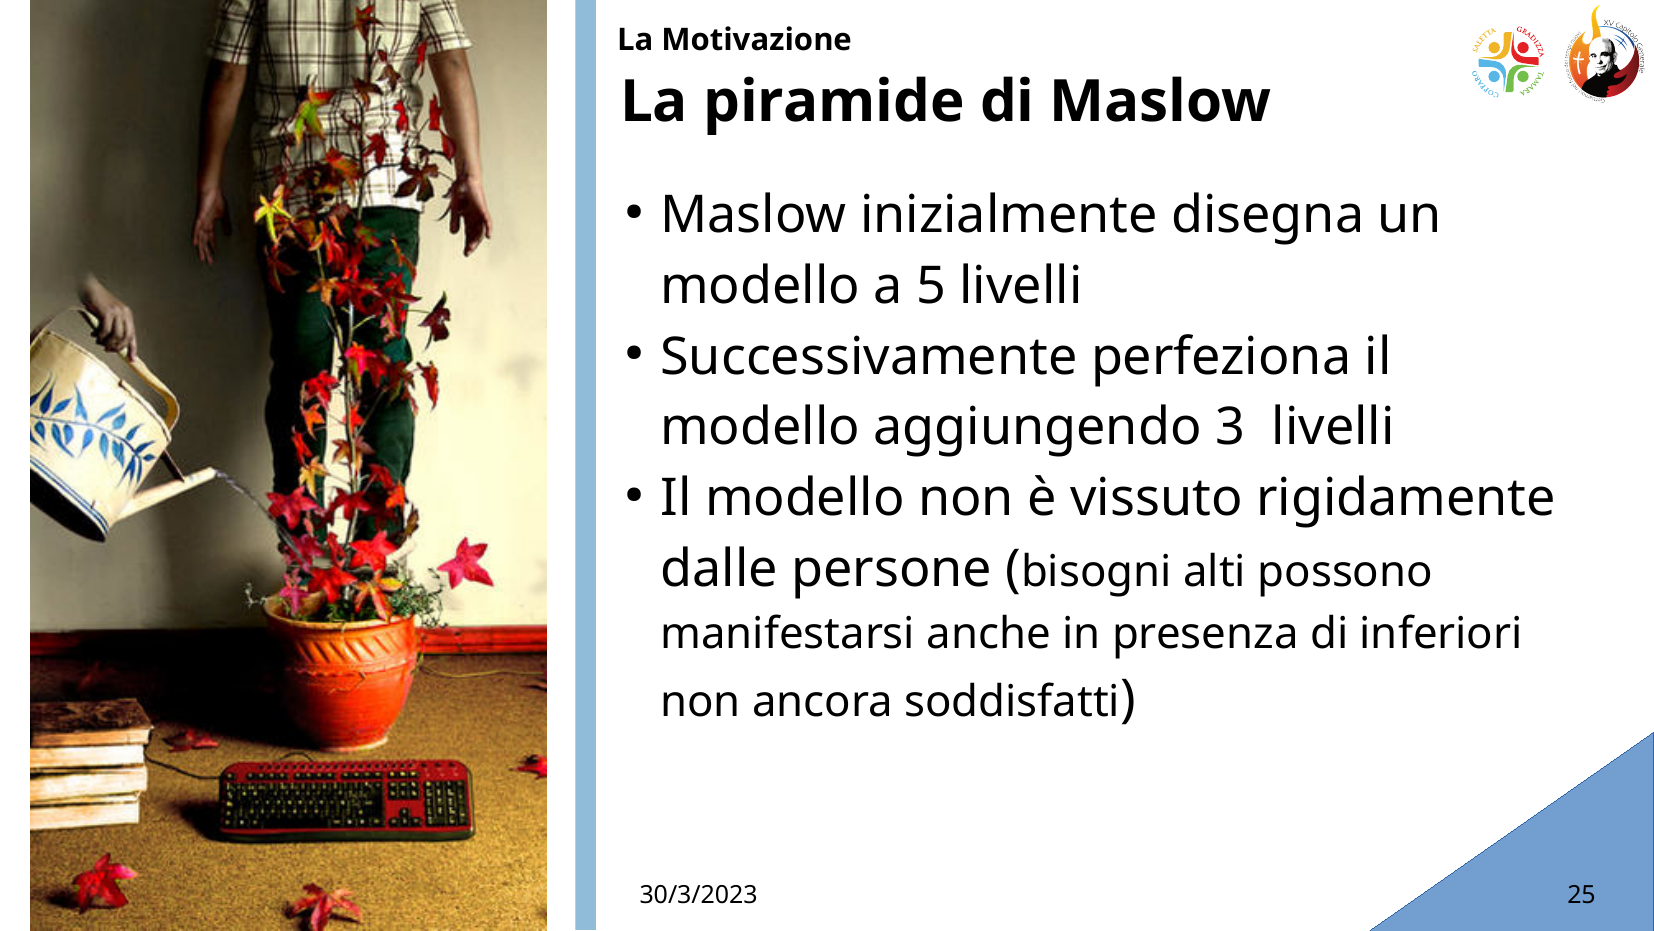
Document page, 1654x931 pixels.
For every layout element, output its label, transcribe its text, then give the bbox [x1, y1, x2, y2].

title La piramide di Maslow [620, 70, 1617, 142]
text_box La Motivazione [602, 9, 1335, 63]
picture [30, 0, 547, 931]
subtitle Maslow inizialmente disegna un modello a 5 livelli Successivamente perfeziona il modello aggiungendo 3 livelli Il modello non è vissuto rigidamente dalle persone (bisogni alti possono manifestarsi anche in presenza di inferiori non ancora soddisfatti) [624, 177, 1602, 873]
picture [1563, 4, 1646, 103]
